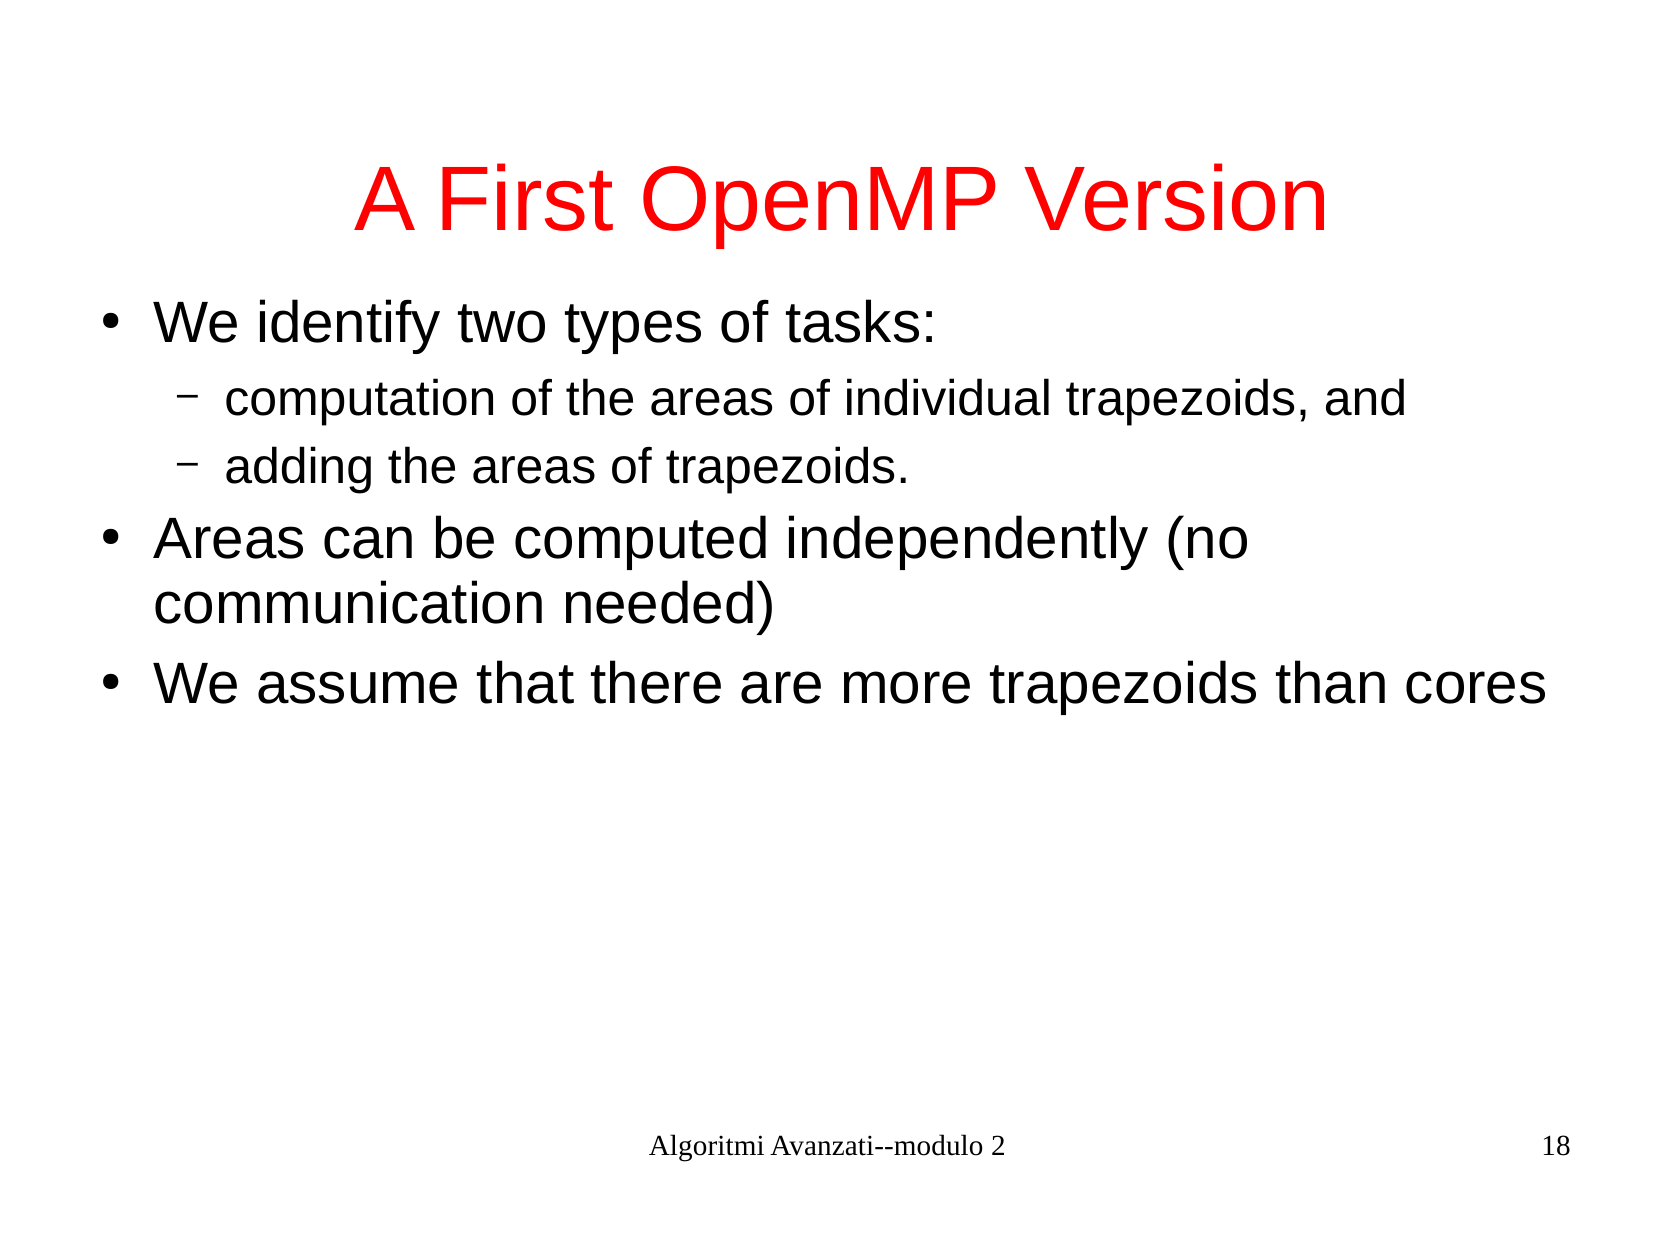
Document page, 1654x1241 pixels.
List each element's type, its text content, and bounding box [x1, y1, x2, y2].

title A First OpenMP Version [82, 49, 1571, 257]
list We identify two types of tasks: computation of the areas of individual trapezoids, and adding the areas of trapezoids. Areas can be computed independently (no communication needed) We assume that there are more trapezoids than cores [82, 290, 1571, 1109]
